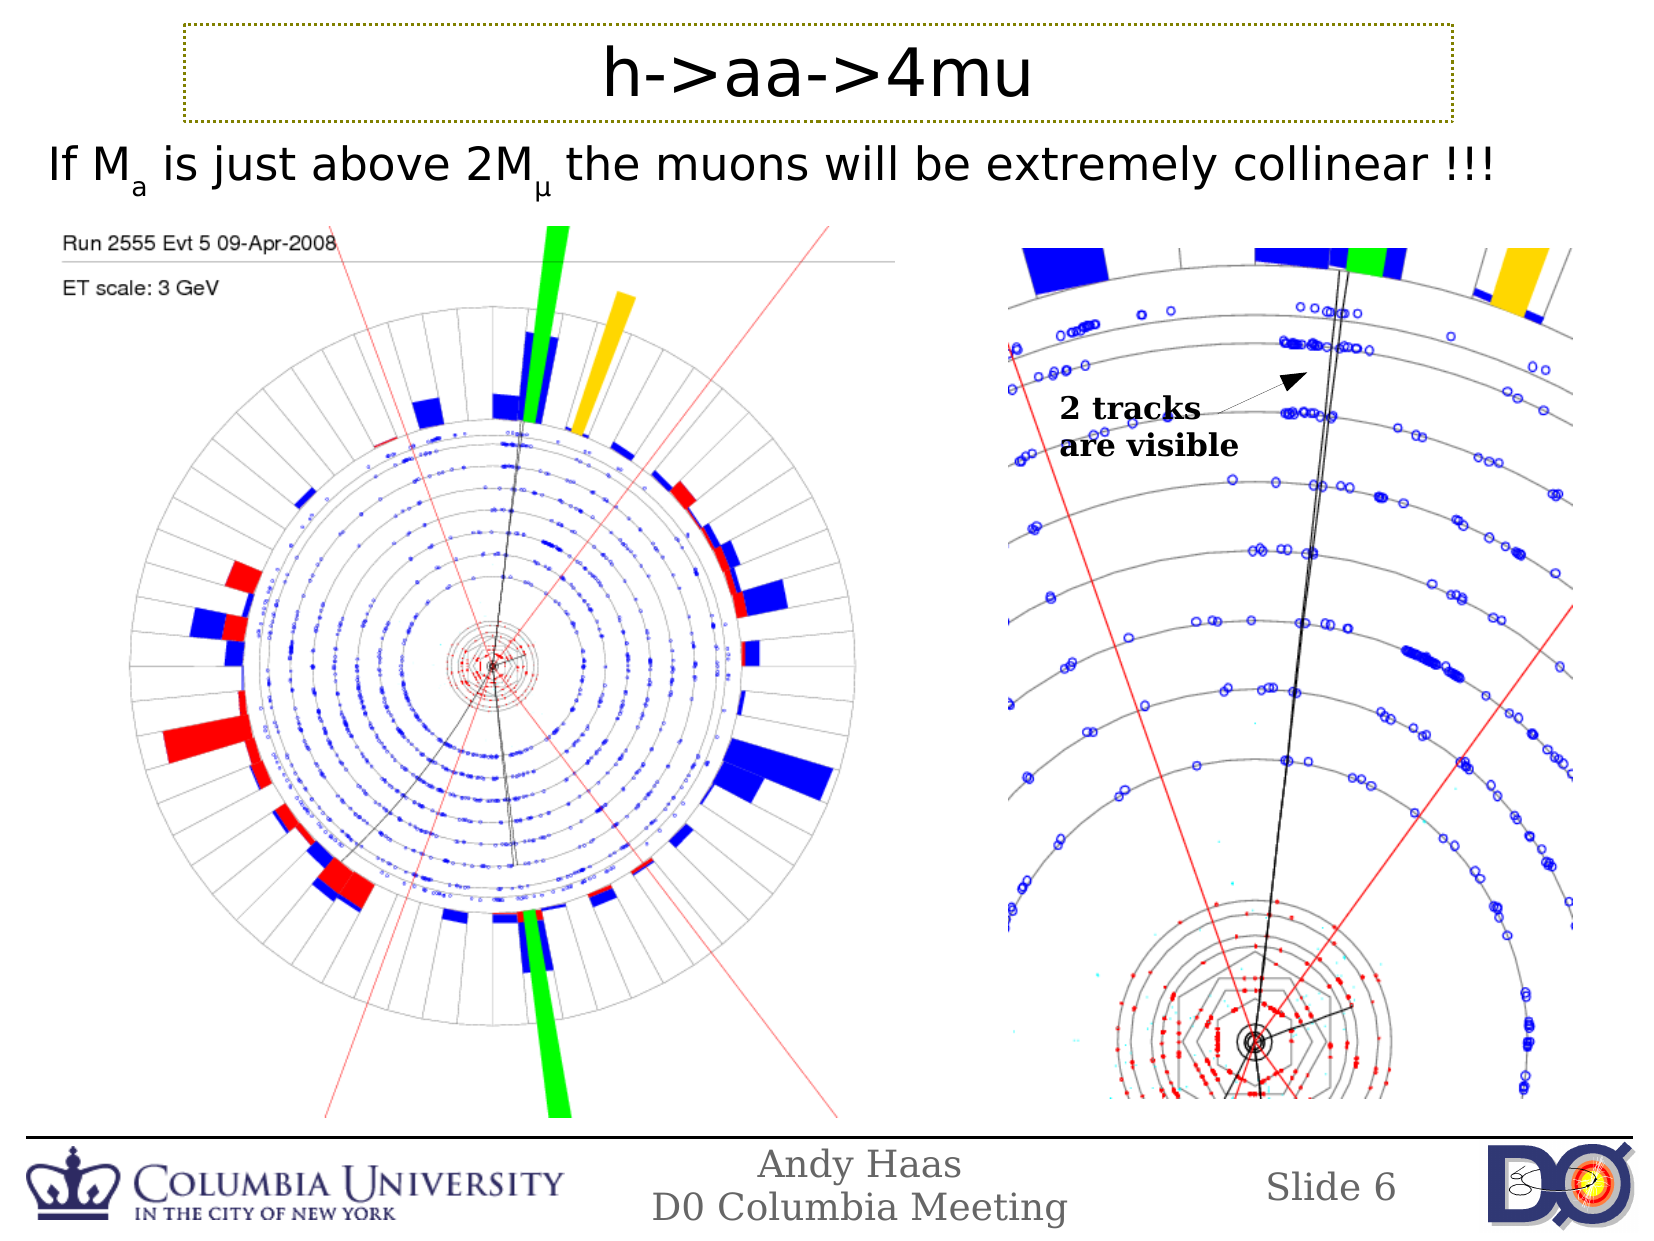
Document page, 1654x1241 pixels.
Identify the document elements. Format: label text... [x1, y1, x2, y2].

text_box 2 tracks are visible [1059, 390, 1240, 464]
picture [1479, 1140, 1639, 1233]
list If Ma is just above 2Mµ the muons will be extremely collinear !!! [30, 140, 1600, 1125]
picture [26, 1146, 565, 1220]
title h->aa->4mu [184, 24, 1453, 122]
picture [1008, 248, 1573, 1100]
picture [51, 226, 895, 1118]
